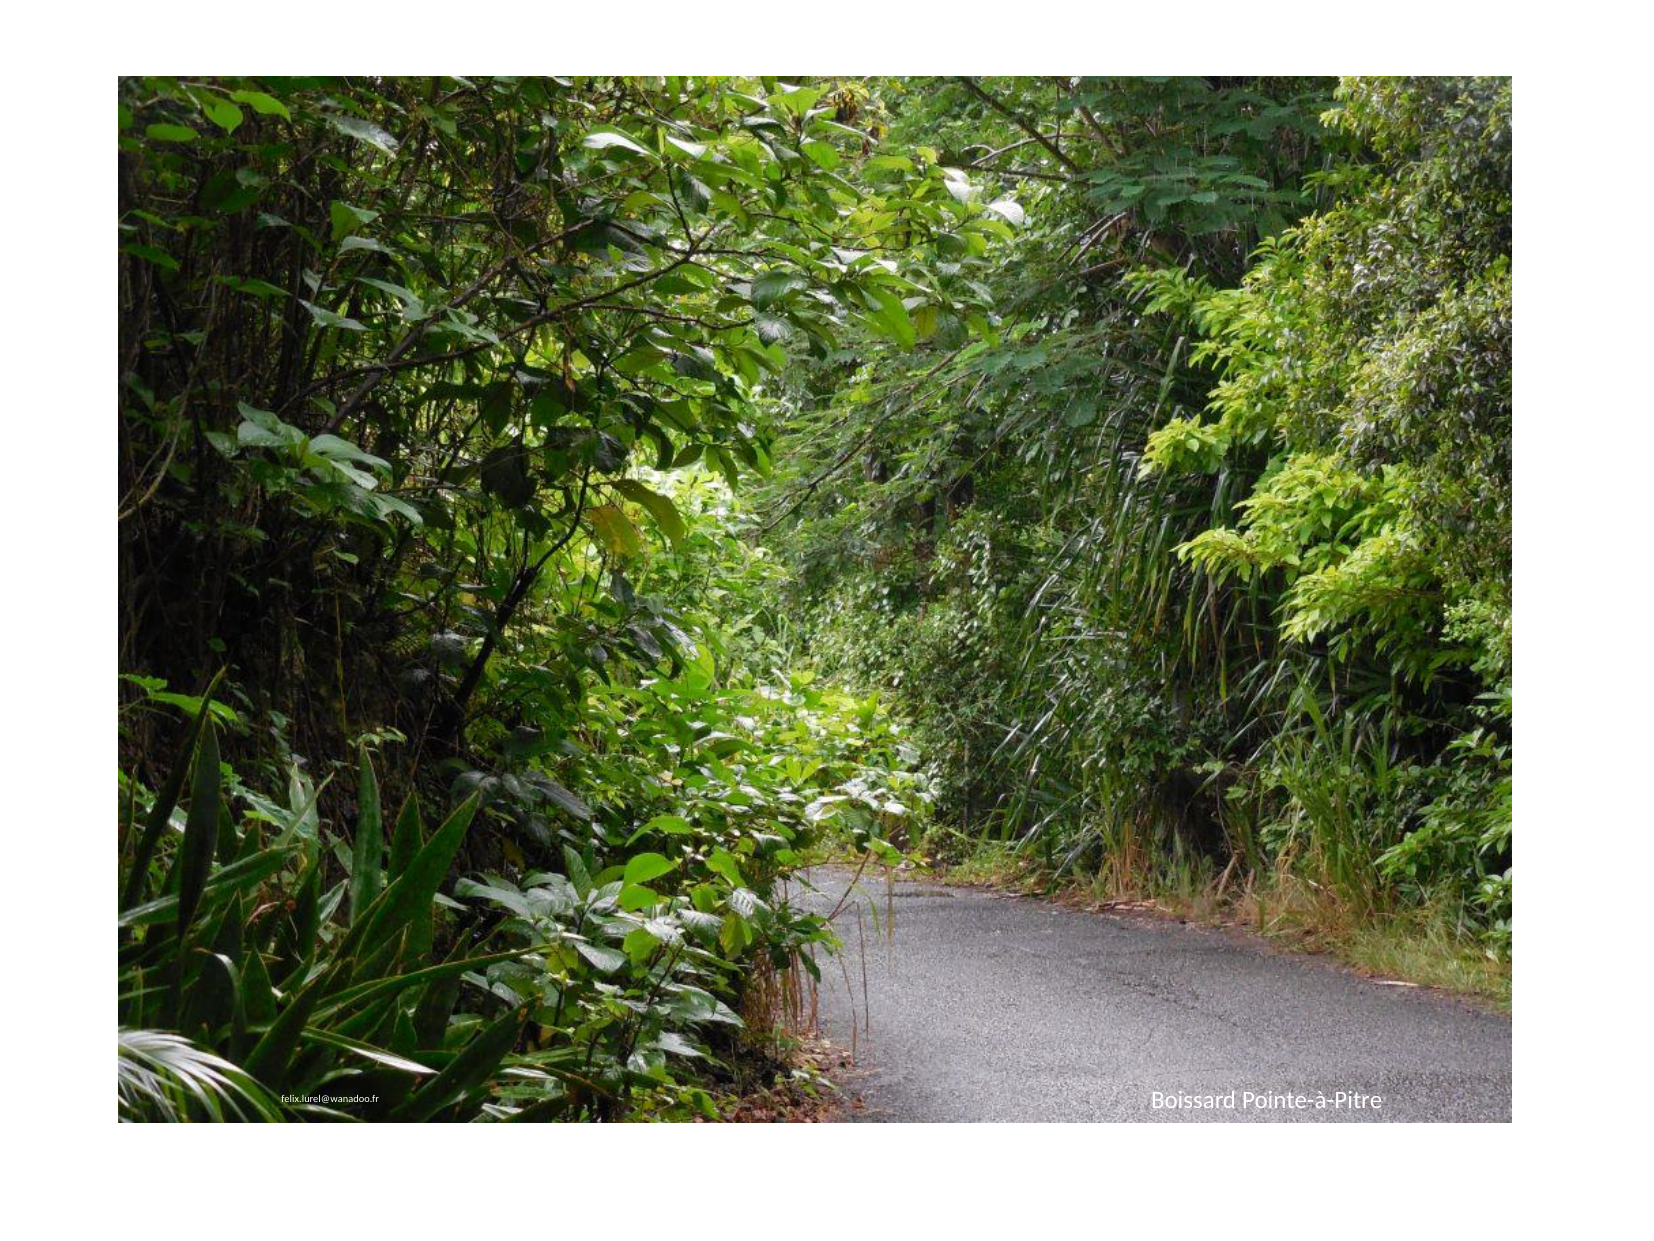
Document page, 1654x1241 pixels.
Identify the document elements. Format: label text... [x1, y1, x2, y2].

text_box Boissard Pointe-à-Pitre [1039, 1080, 1501, 1117]
text_box felix.lurel@wanadoo.fr [259, 1080, 402, 1117]
picture [118, 76, 1512, 1123]
